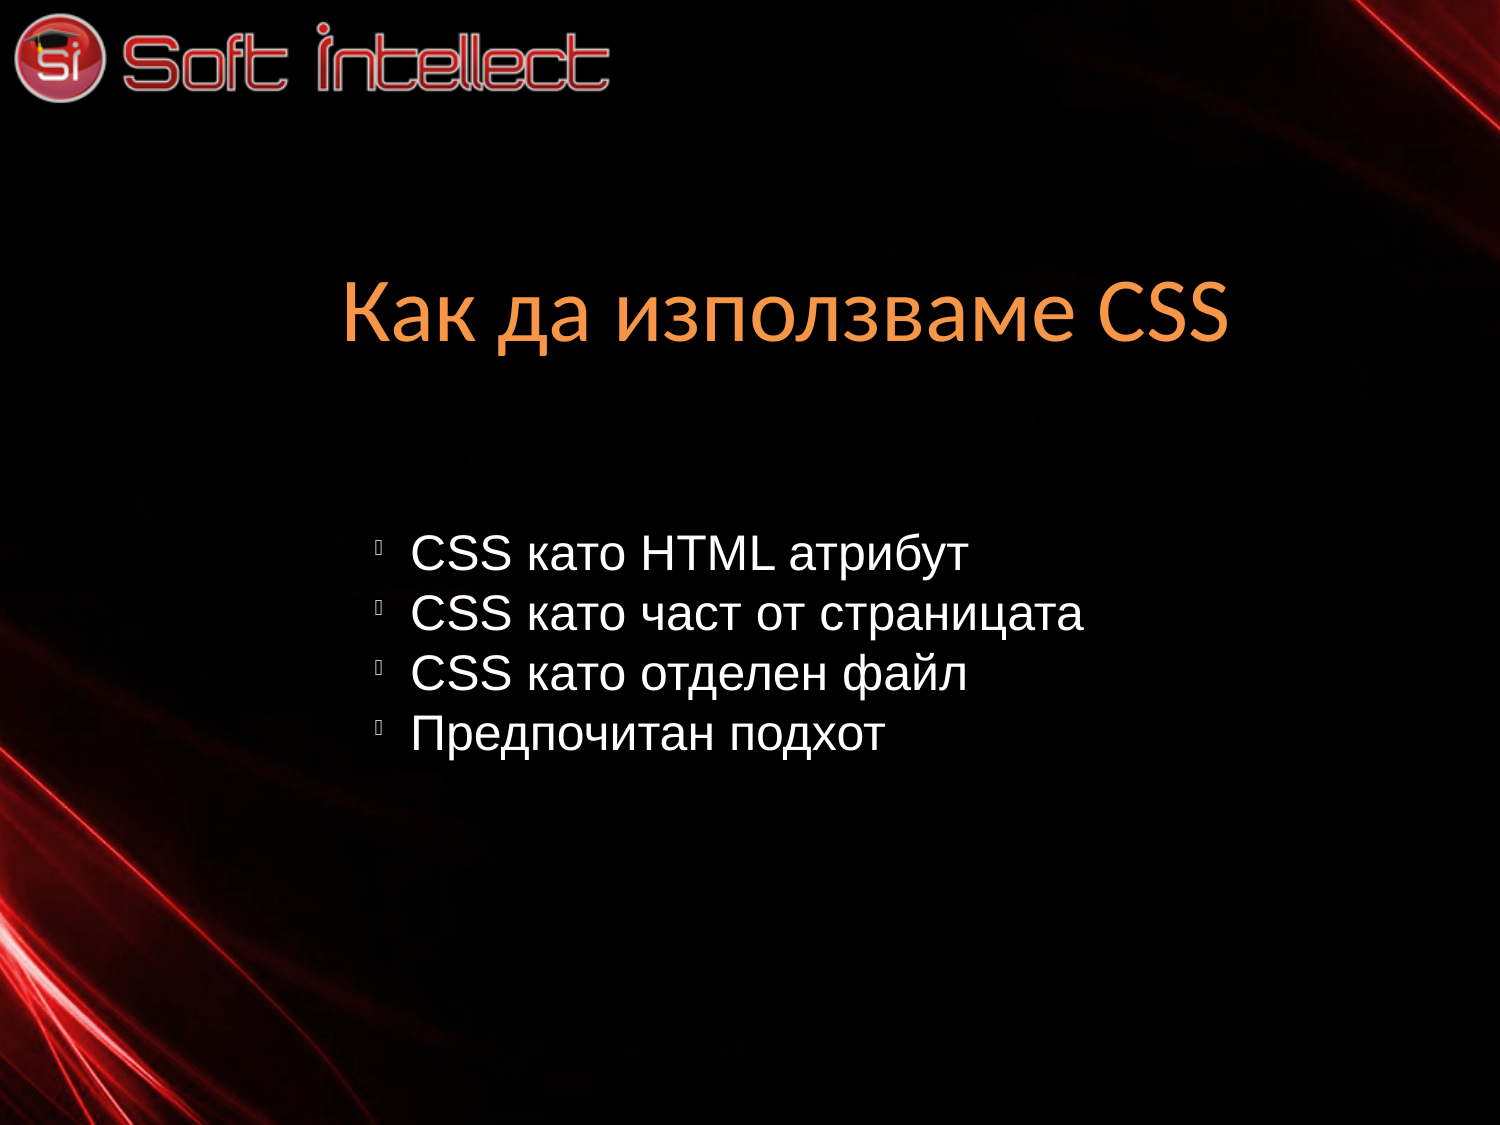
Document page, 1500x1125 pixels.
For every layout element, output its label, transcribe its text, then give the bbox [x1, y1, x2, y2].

text_box Как да използваме CSS [149, 184, 1424, 426]
picture [0, 0, 1500, 1125]
text_box CSS като HTML атрибут CSS като част от страницата CSS като отделен файл Предпочитан подхот [360, 513, 1411, 1125]
